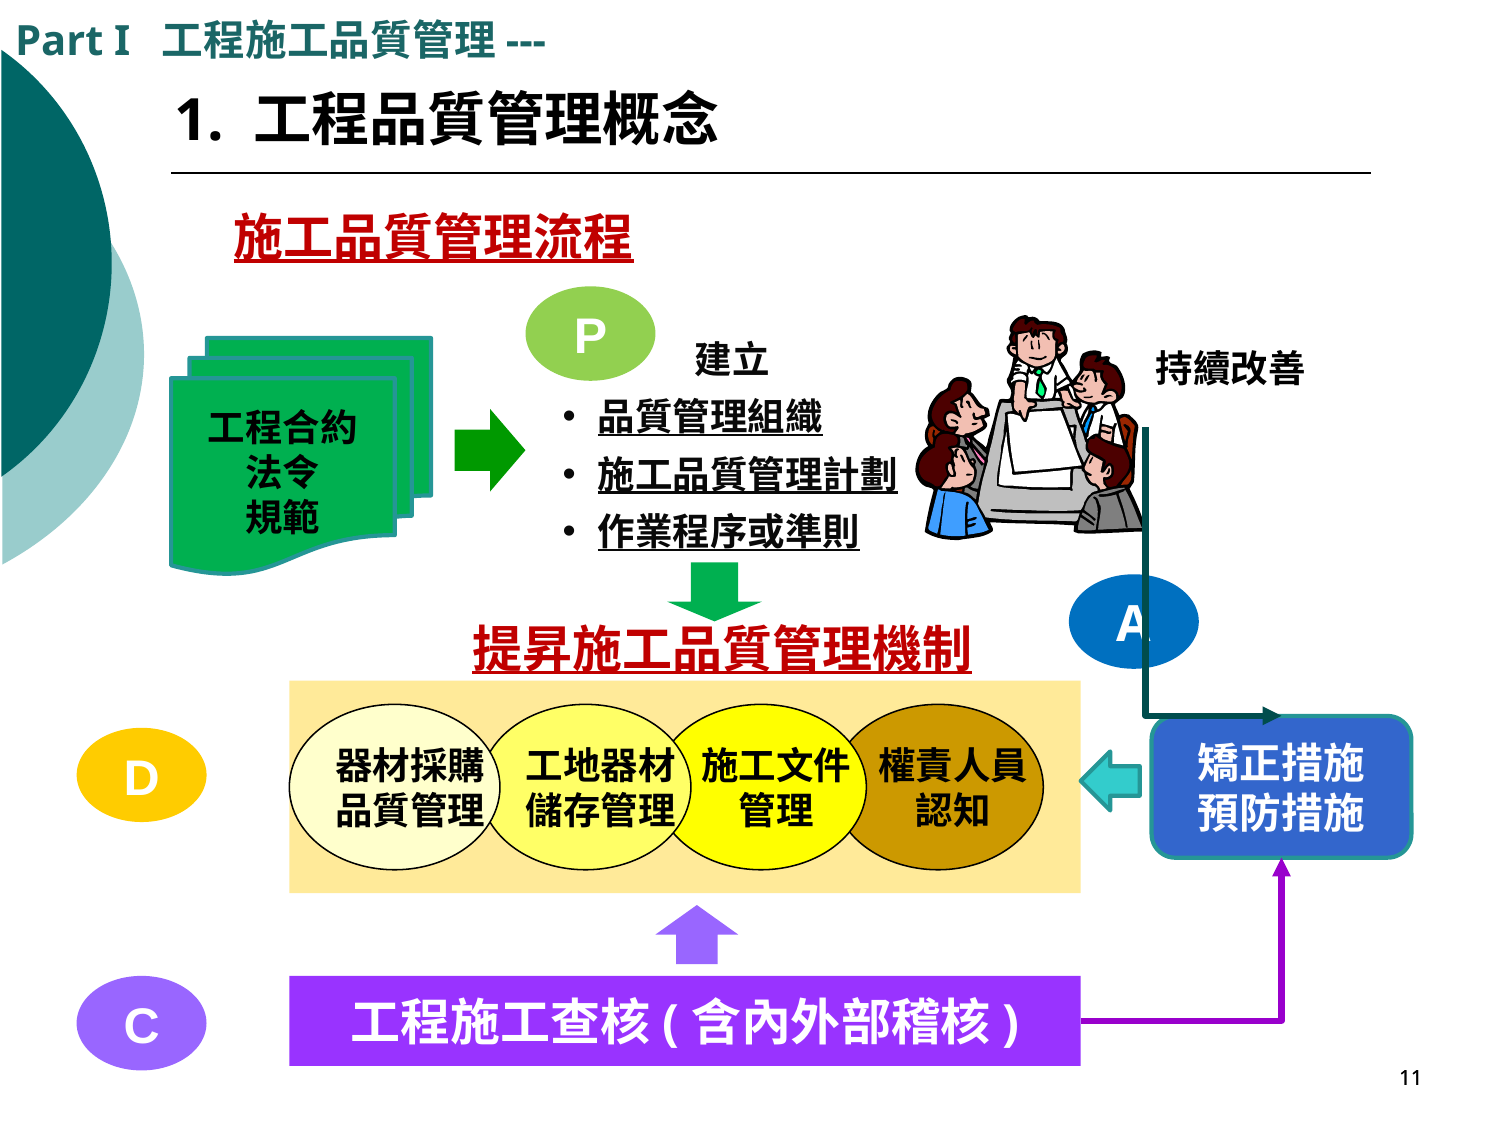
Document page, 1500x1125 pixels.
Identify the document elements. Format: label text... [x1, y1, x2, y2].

picture [915, 314, 1146, 541]
text_box D [76, 727, 207, 823]
text_box [655, 905, 739, 965]
text_box 提昇施工品質管理機制 [457, 609, 988, 685]
text_box C [76, 975, 207, 1071]
text_box 工程施工查核(含內外部稽核) [289, 975, 1081, 1066]
text_box Part I 工程施工品質管理--- [0, 0, 597, 79]
text_box 權責人員 認知 [850, 704, 1044, 870]
text_box 建立 品質管理組織 施工品質管理計劃 作業程序或準則 [478, 314, 930, 575]
text_box 器材採購 品質管理 [289, 704, 500, 870]
text_box 工程合約 法令 規範 [171, 338, 431, 574]
text_box 施工品質管理流程 [218, 184, 762, 287]
text_box 持續改善 [1140, 338, 1321, 398]
text_box A [1129, 612, 1138, 626]
text_box [289, 680, 1140, 894]
text_box [454, 408, 526, 492]
text_box [667, 562, 762, 609]
text_box 1. 工程品質管理概念 [159, 66, 1376, 169]
text_box 工地器材 儲存管理 [490, 704, 691, 870]
text_box 矯正措施 預防措施 [1151, 715, 1412, 858]
text_box A [1149, 575, 1199, 668]
text_box P [525, 287, 656, 381]
text_box A [1068, 574, 1142, 669]
text_box 施工文件 管理 [674, 704, 867, 870]
